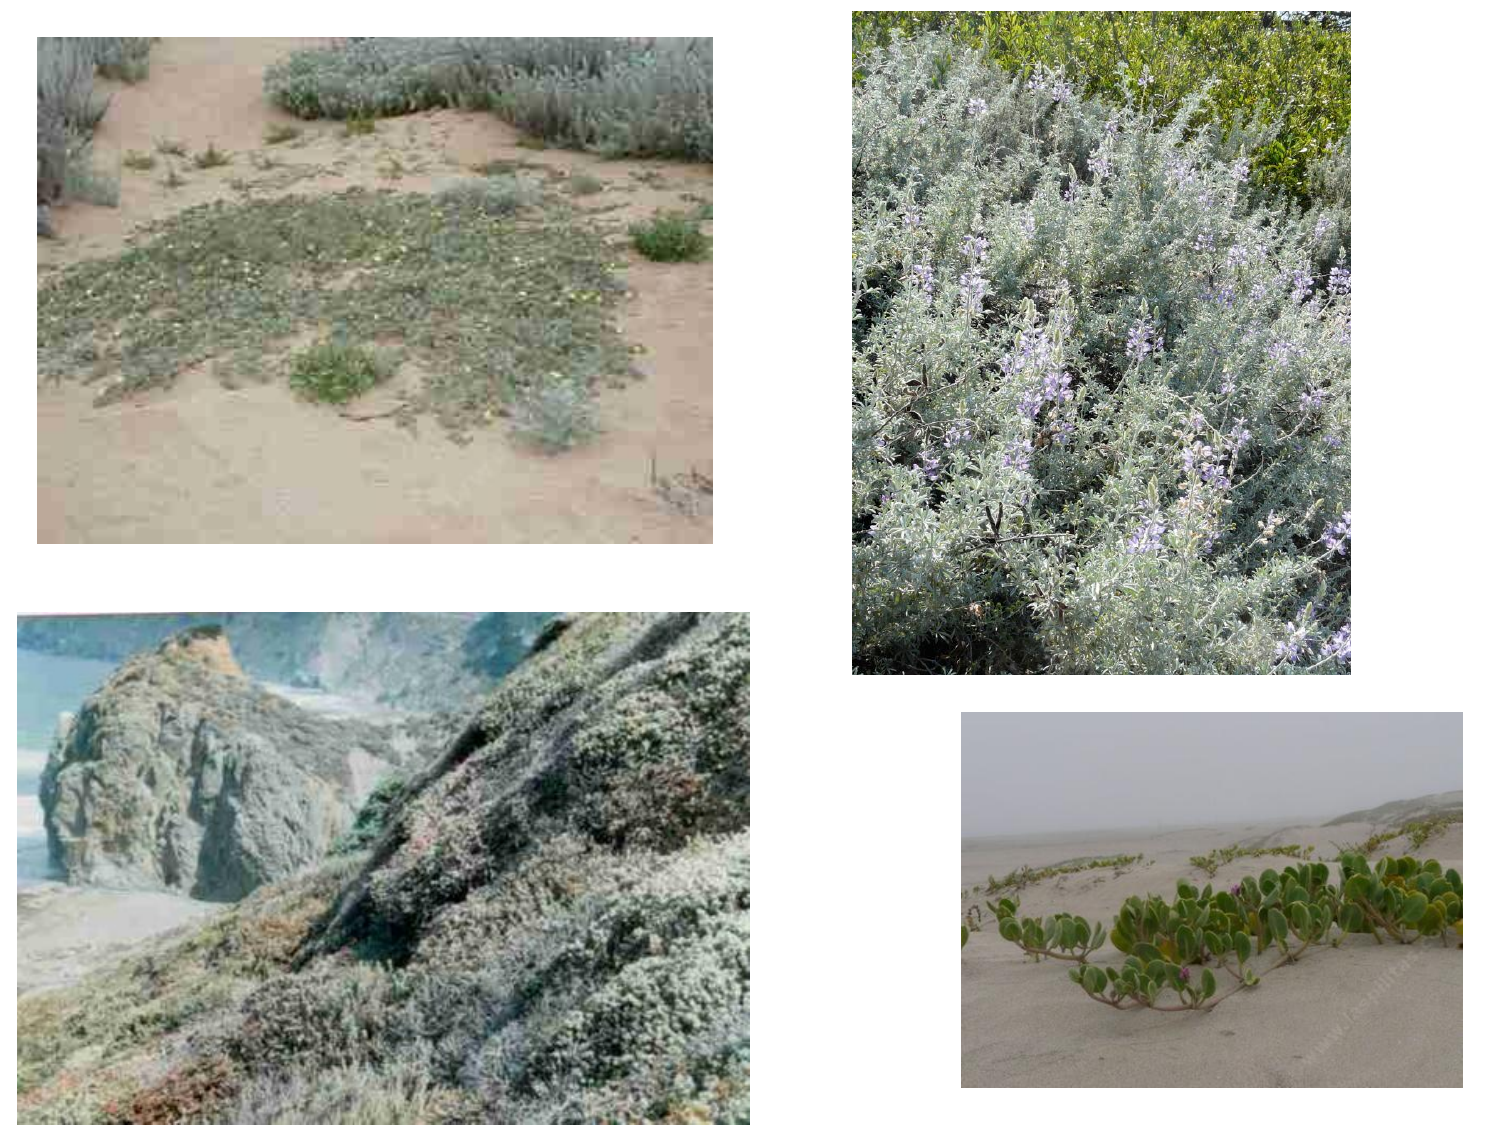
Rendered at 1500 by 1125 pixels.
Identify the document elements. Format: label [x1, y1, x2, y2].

picture [961, 712, 1463, 1088]
picture [17, 612, 751, 1125]
picture [37, 37, 713, 544]
picture [852, 11, 1351, 676]
